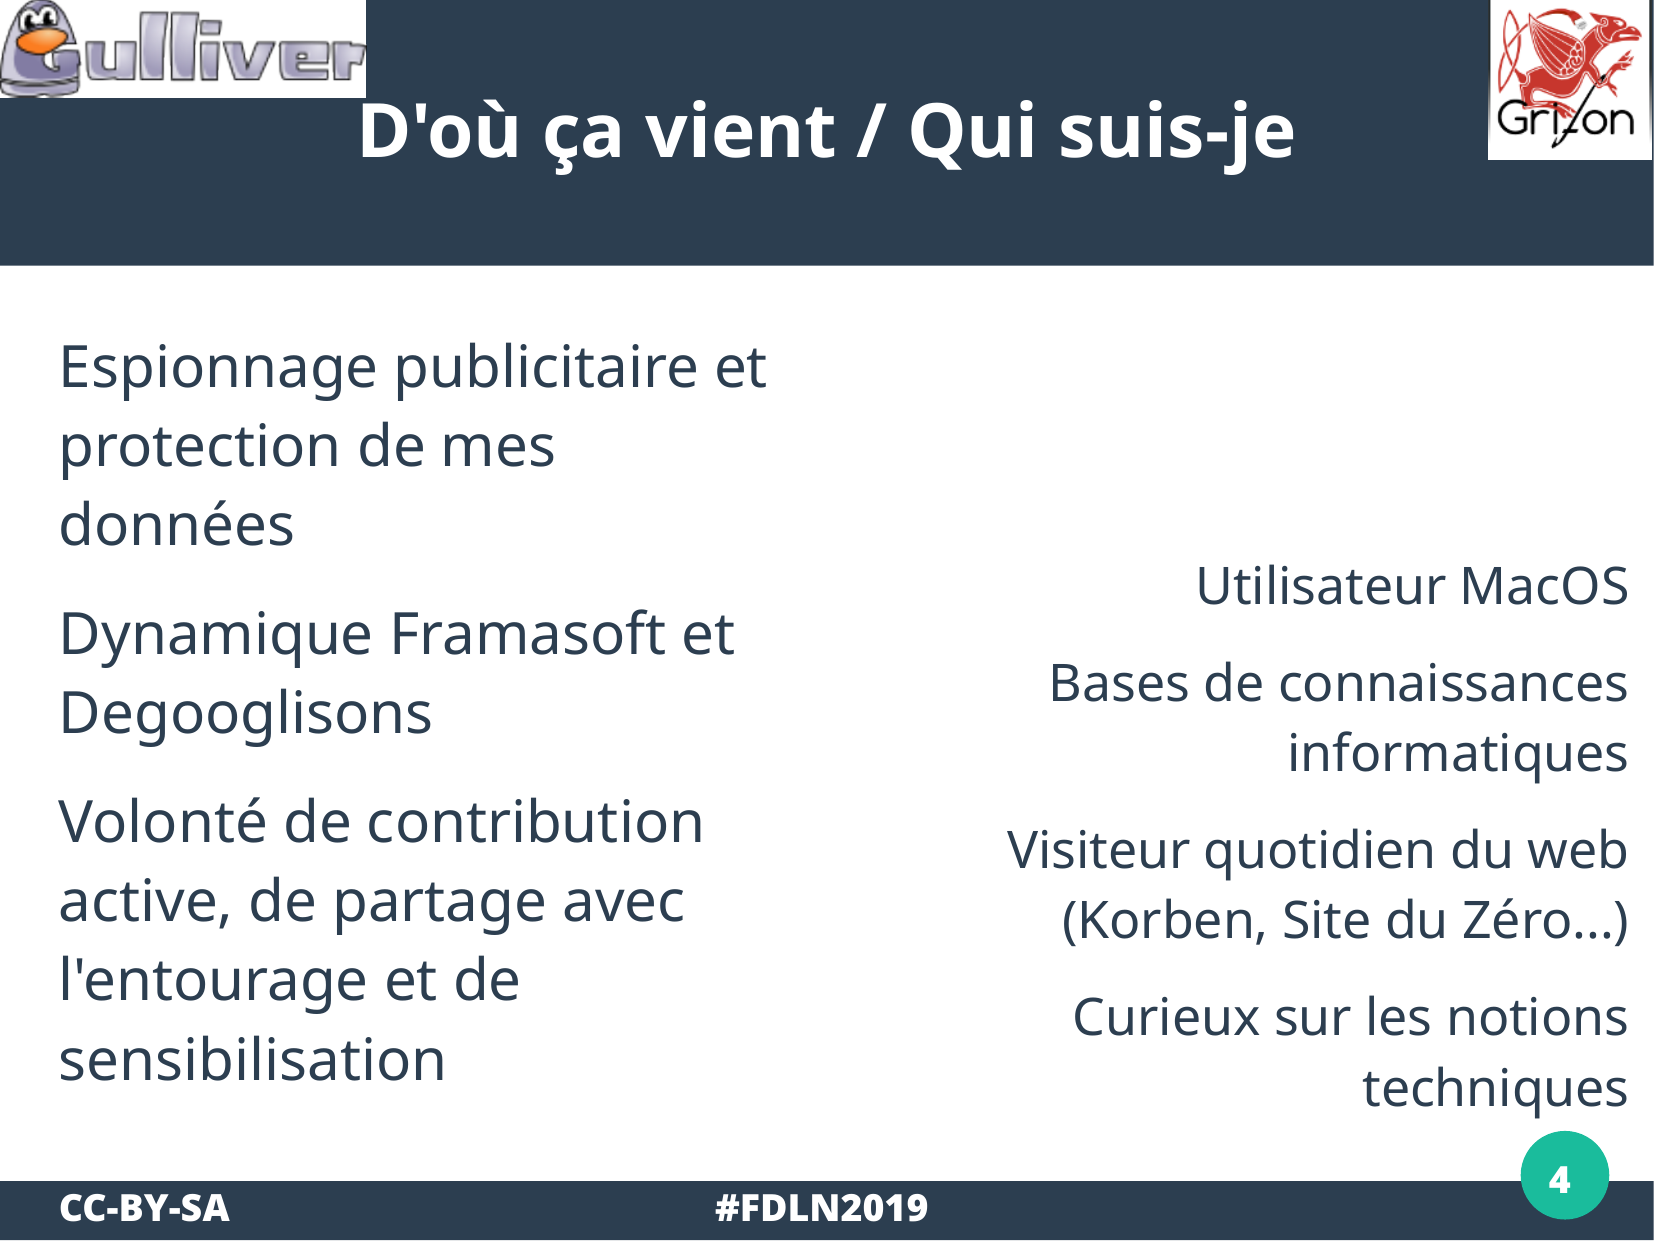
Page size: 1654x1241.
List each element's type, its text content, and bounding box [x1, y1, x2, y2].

picture [1488, 0, 1652, 160]
title D'où ça vient / Qui suis-je [59, 49, 1595, 207]
list Espionnage publicitaire et protection de mes données Dynamique Framasoft et Degooglisons Volonté de contribution active, de partage avec l'entourage et de sensibilisation [59, 324, 804, 1152]
list Utilisateur MacOS Bases de connaissances informatiques Visiteur quotidien du web (Korben, Site du Zéro...) Curieux sur les notions techniques [885, 549, 1630, 1123]
picture [0, 0, 367, 98]
